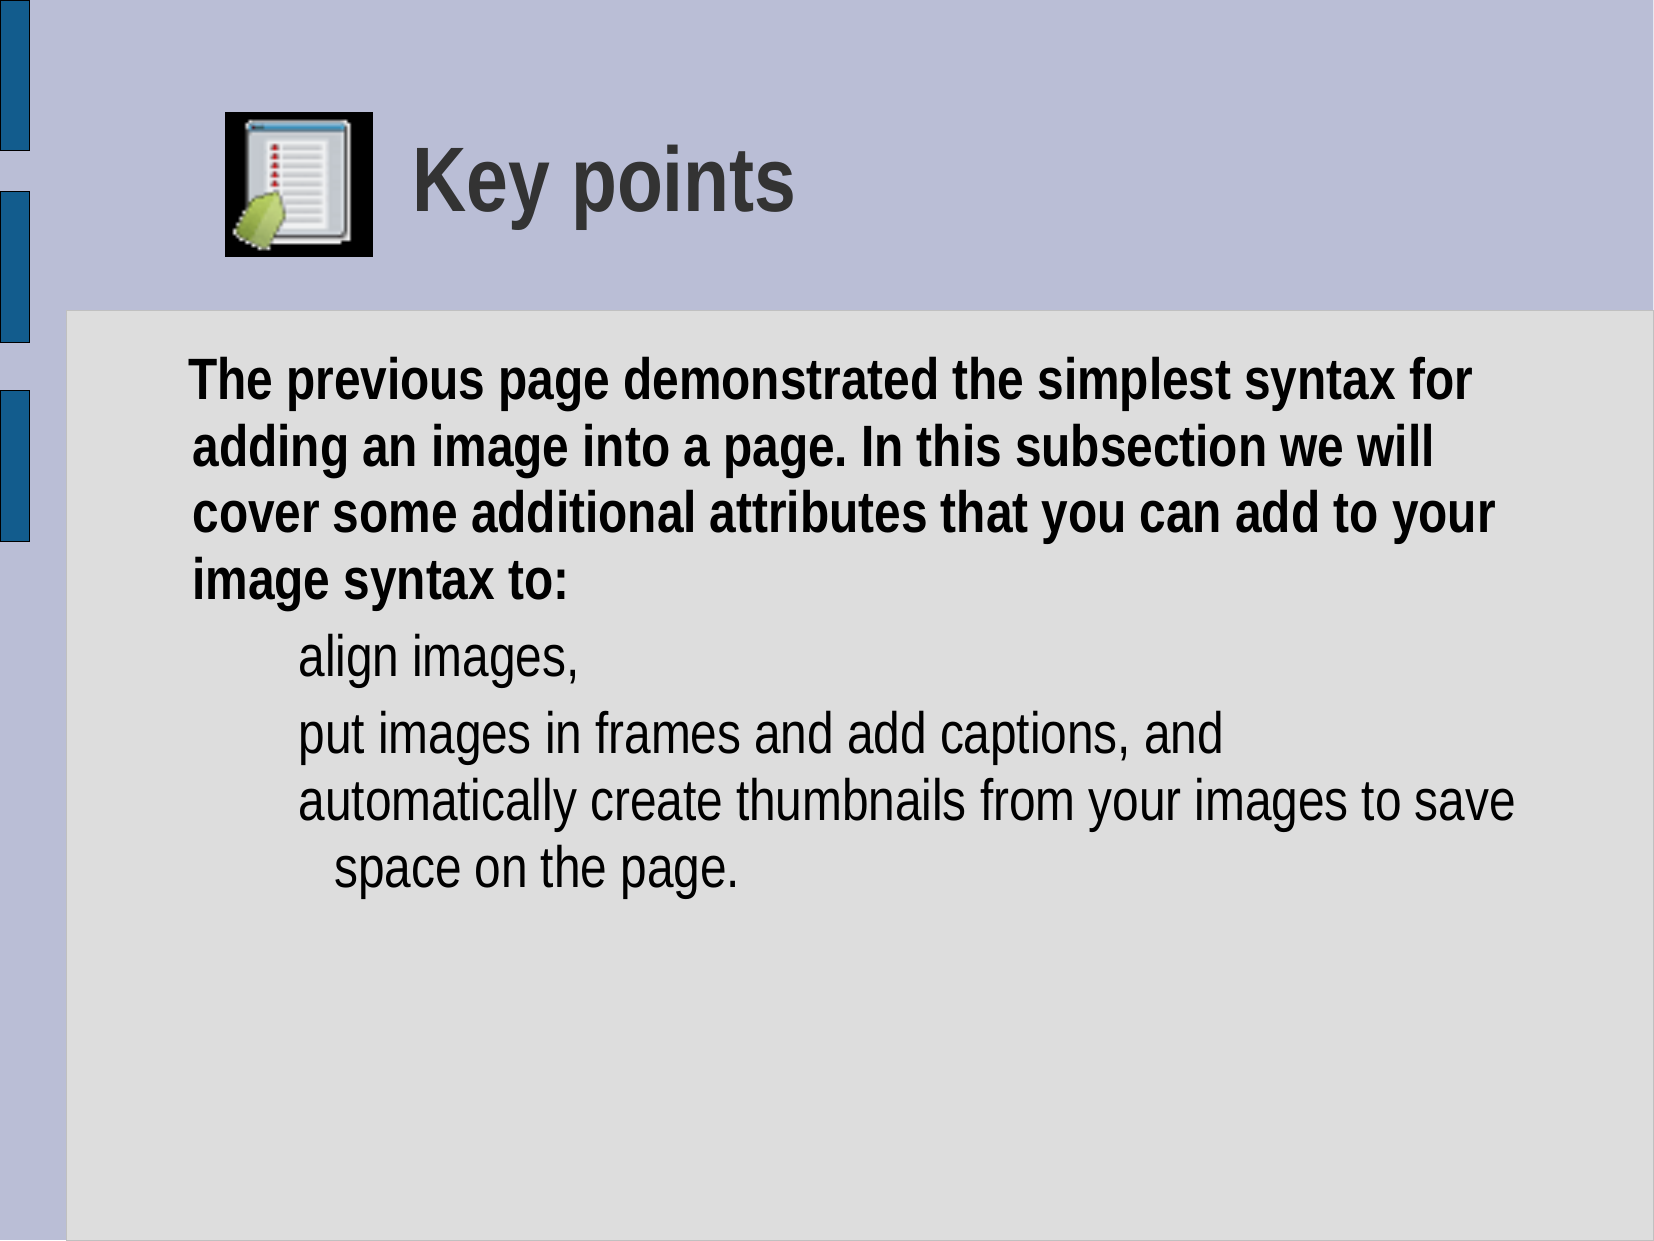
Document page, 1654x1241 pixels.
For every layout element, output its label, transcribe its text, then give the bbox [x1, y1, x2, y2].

title Key points [412, 75, 1609, 283]
list The previous page demonstrated the simplest syntax for adding an image into a page. In this subsection we will cover some additional attributes that you can add to your image syntax to: align images, put images in frames and add captions, and automatically create thumbnails from your images to save space on the page. [121, 344, 1534, 1127]
picture [225, 112, 376, 263]
